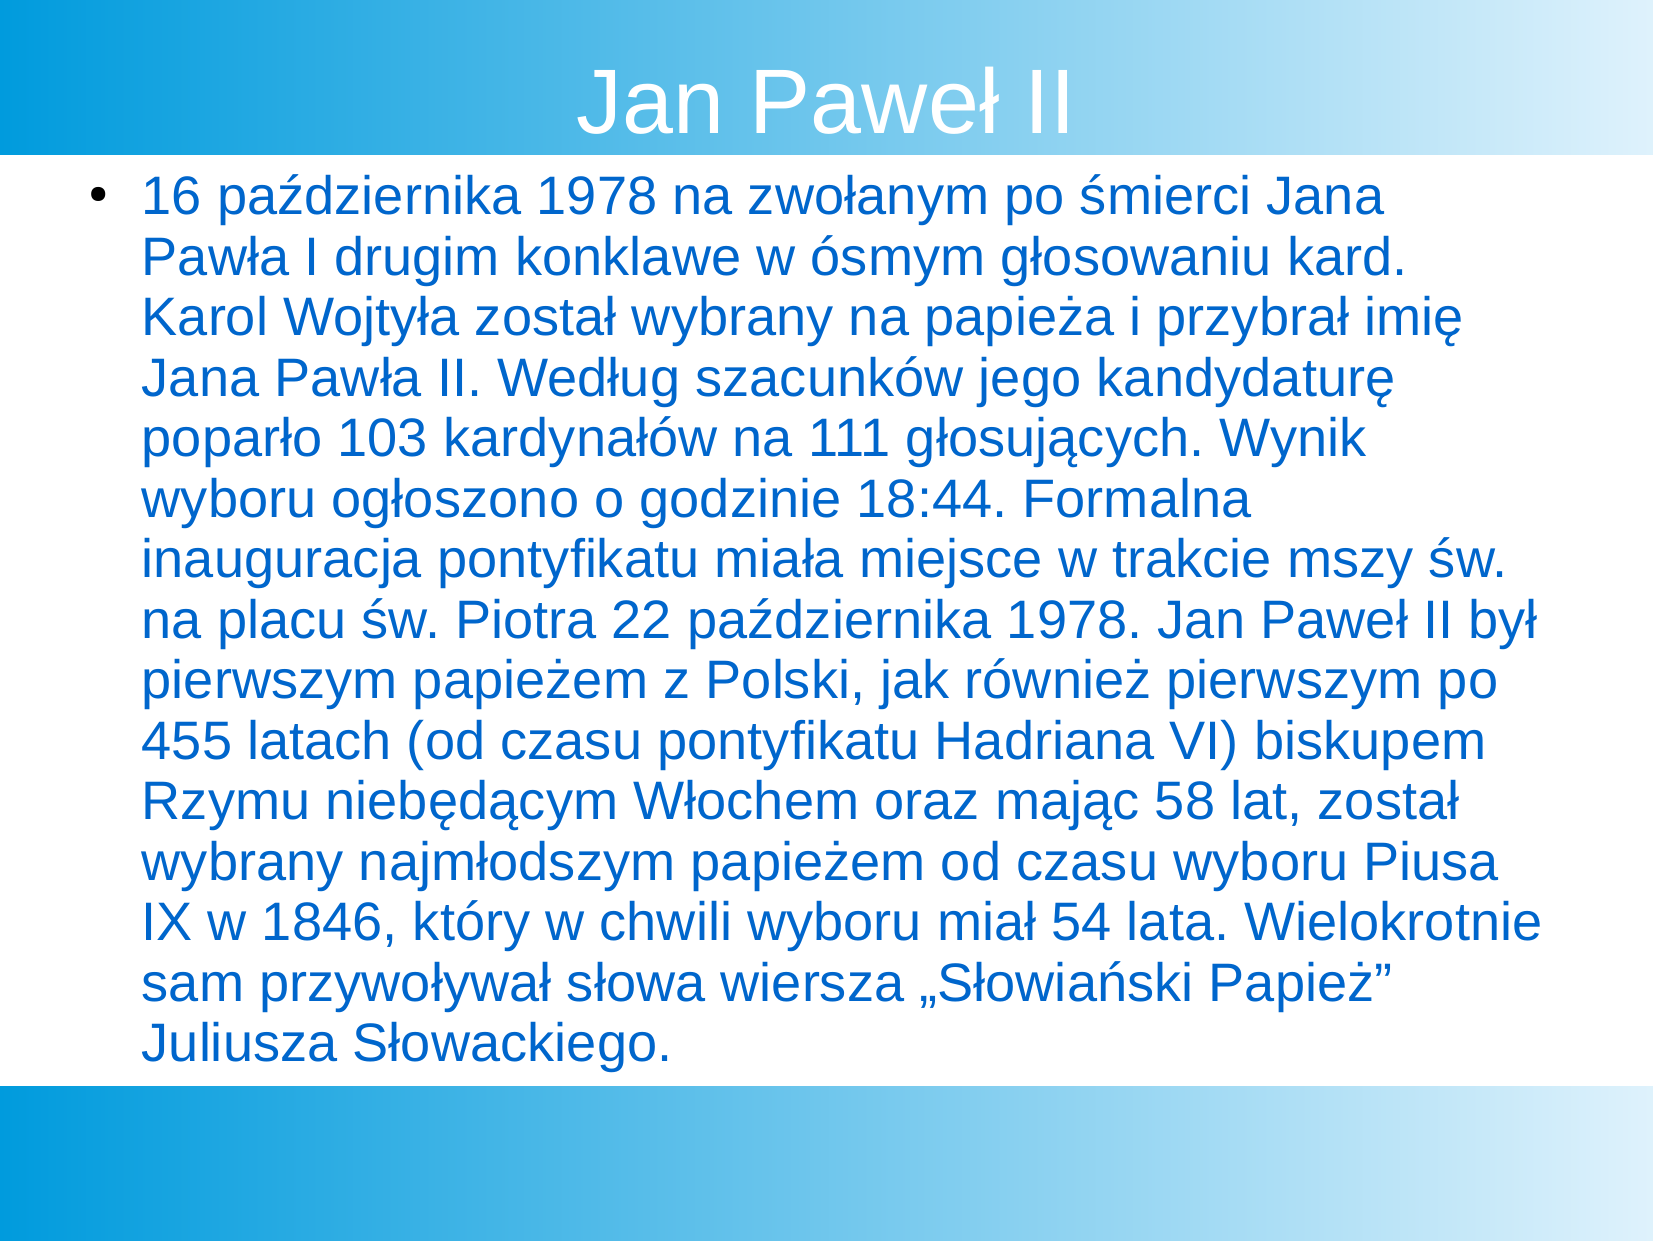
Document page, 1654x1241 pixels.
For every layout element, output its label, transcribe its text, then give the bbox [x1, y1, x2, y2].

list 16 października 1978 na zwołanym po śmierci Jana Pawła I drugim konklawe w ósmym głosowaniu kard. Karol Wojtyła został wybrany na papieża i przybrał imię Jana Pawła II. Według szacunków jego kandydaturę poparło 103 kardynałów na 111 głosujących. Wynik wyboru ogłoszono o godzinie 18:44. Formalna inauguracja pontyfikatu miała miejsce w trakcie mszy św. na placu św. Piotra 22 października 1978. Jan Paweł II był pierwszym papieżem z Polski, jak również pierwszym po 455 latach (od czasu pontyfikatu Hadriana VI) biskupem Rzymu niebędącym Włochem oraz mając 58 lat, został wybrany najmłodszym papieżem od czasu wyboru Piusa IX w 1846, który w chwili wyboru miał 54 lata. Wielokrotnie sam przywoływał słowa wiersza „Słowiański Papież” Juliusza Słowackiego. [70, 165, 1548, 934]
title Jan Paweł II [82, 49, 1571, 155]
